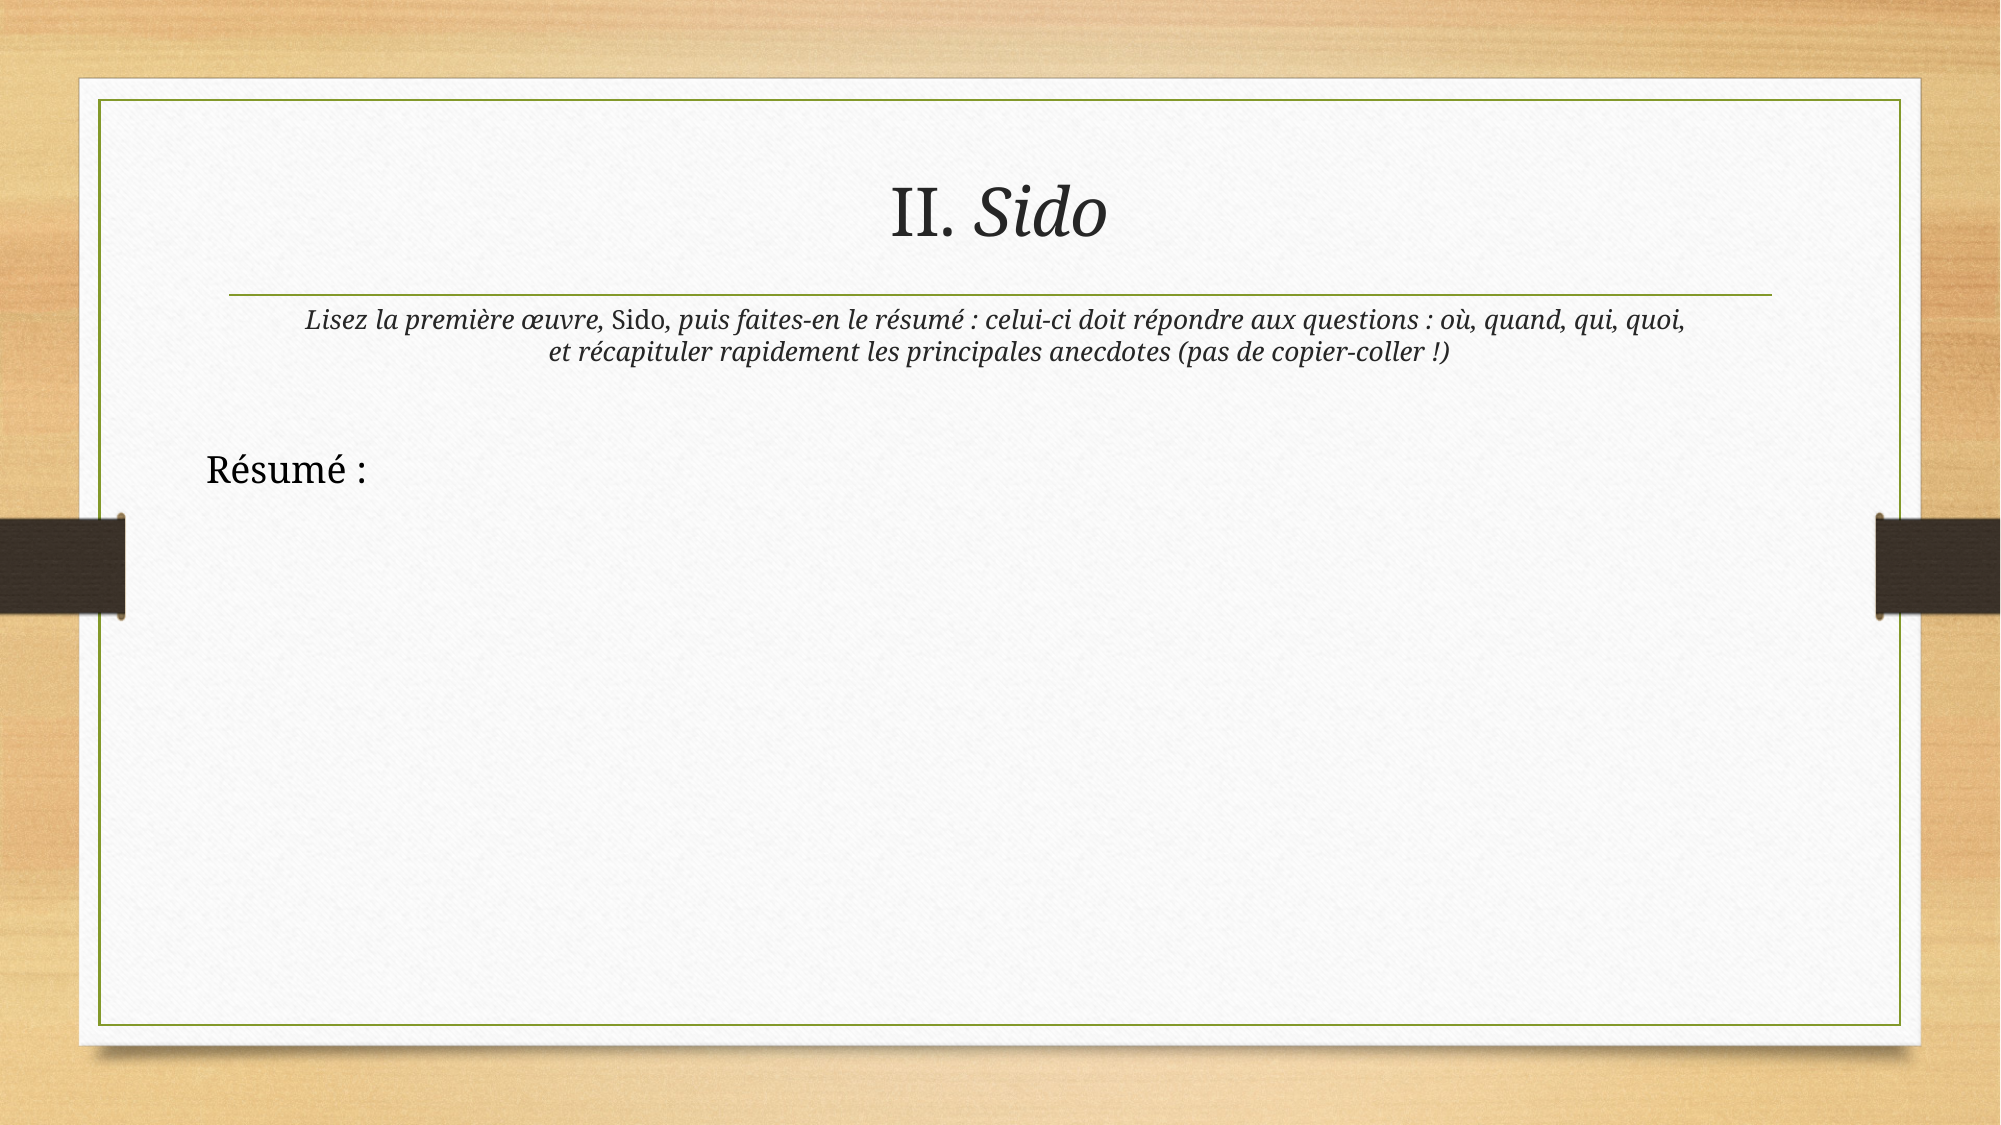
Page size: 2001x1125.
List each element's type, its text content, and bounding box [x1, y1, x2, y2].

title II. Sido [212, 161, 1788, 258]
list Lisez la première œuvre, Sido, puis faites-en le résumé : celui-ci doit répondre aux questions : où, quand, qui, quoi, et récapituler rapidement les principales anecdotes (pas de copier-coller !) [99, 296, 1899, 376]
text_box Résumé : [191, 438, 1806, 500]
